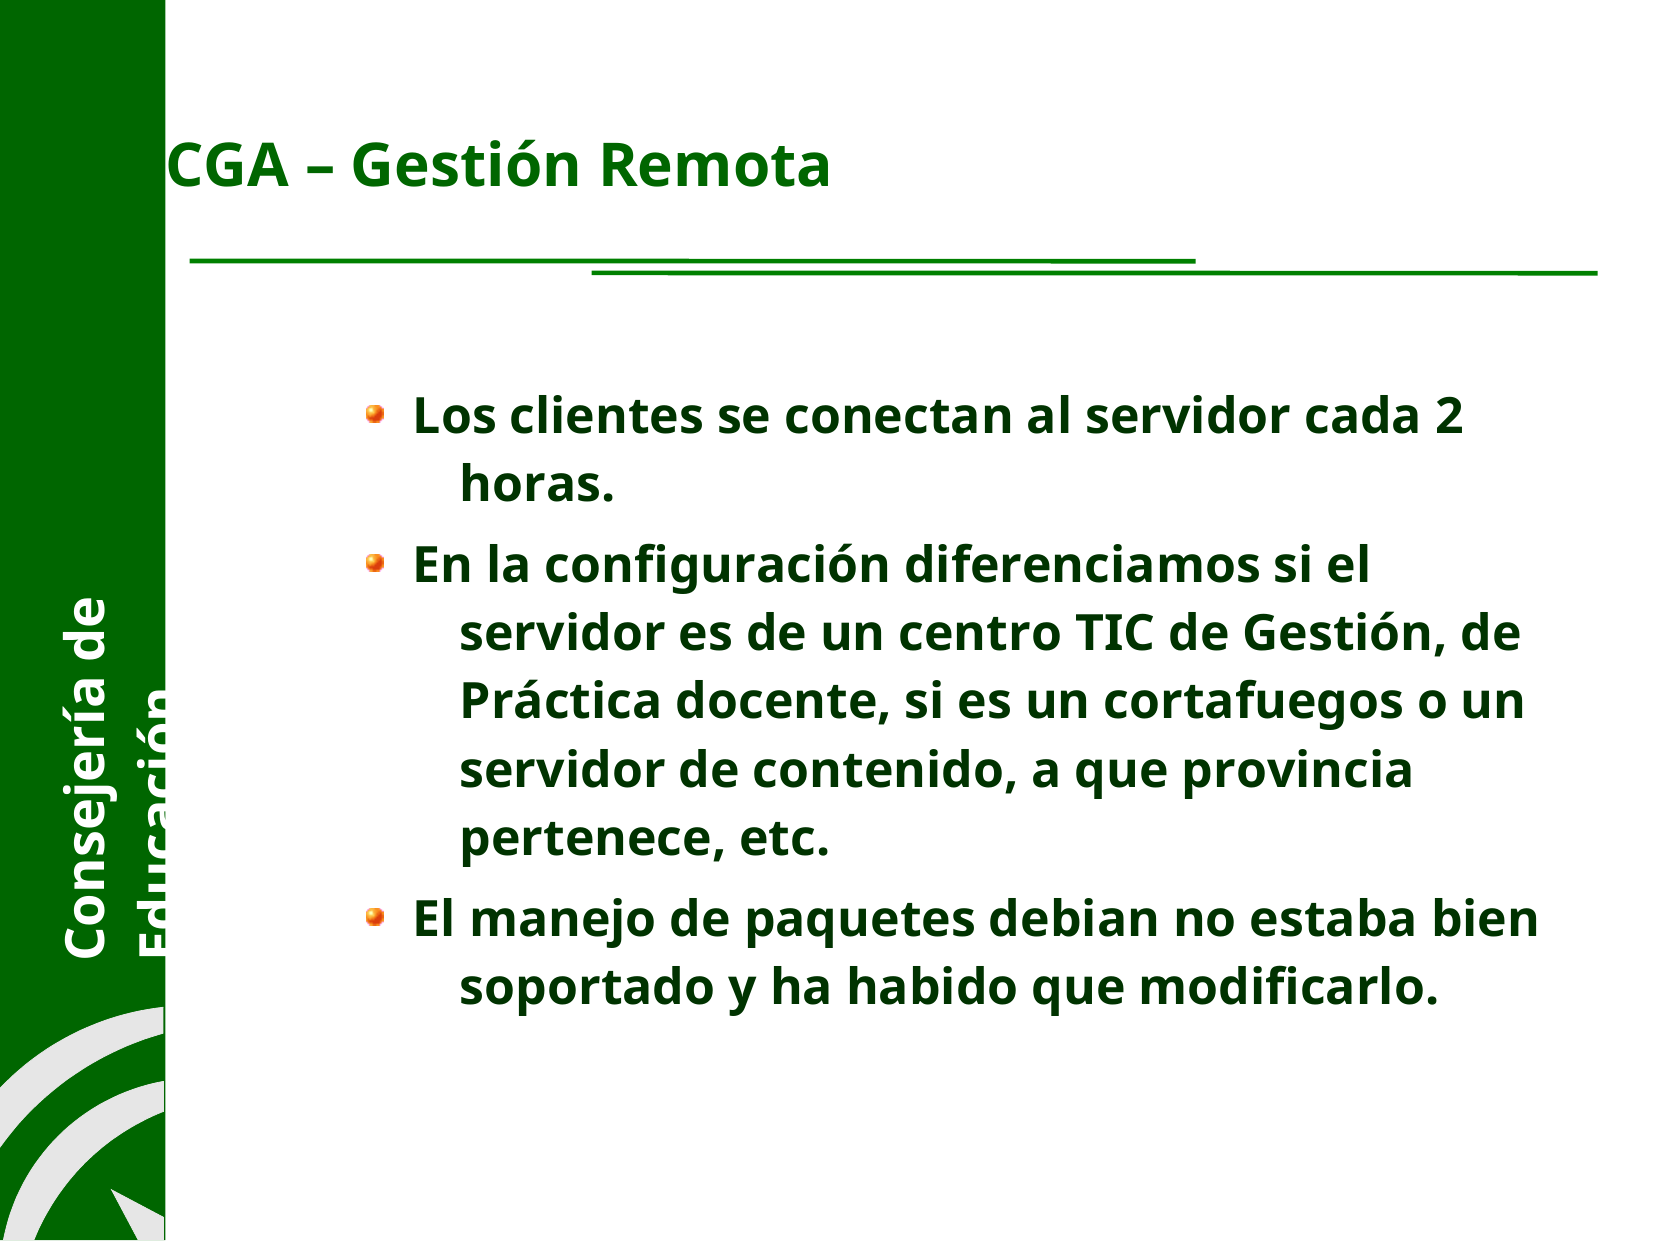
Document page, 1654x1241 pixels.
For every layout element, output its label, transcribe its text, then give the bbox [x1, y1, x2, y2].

picture [366, 405, 384, 423]
title CGA – Gestión Remota [165, 53, 1654, 261]
picture [366, 922, 384, 926]
subtitle Los clientes se conectan al servidor cada 2 horas. En la configuración diferenciamos si el servidor es de un centro TIC de Gestión, de Práctica docente, si es un cortafuegos o un servidor de contenido, a que provincia pertenece, etc. El manejo de paquetes debian no estaba bien soportado y ha habido que modificarlo. [247, 476, 1571, 922]
